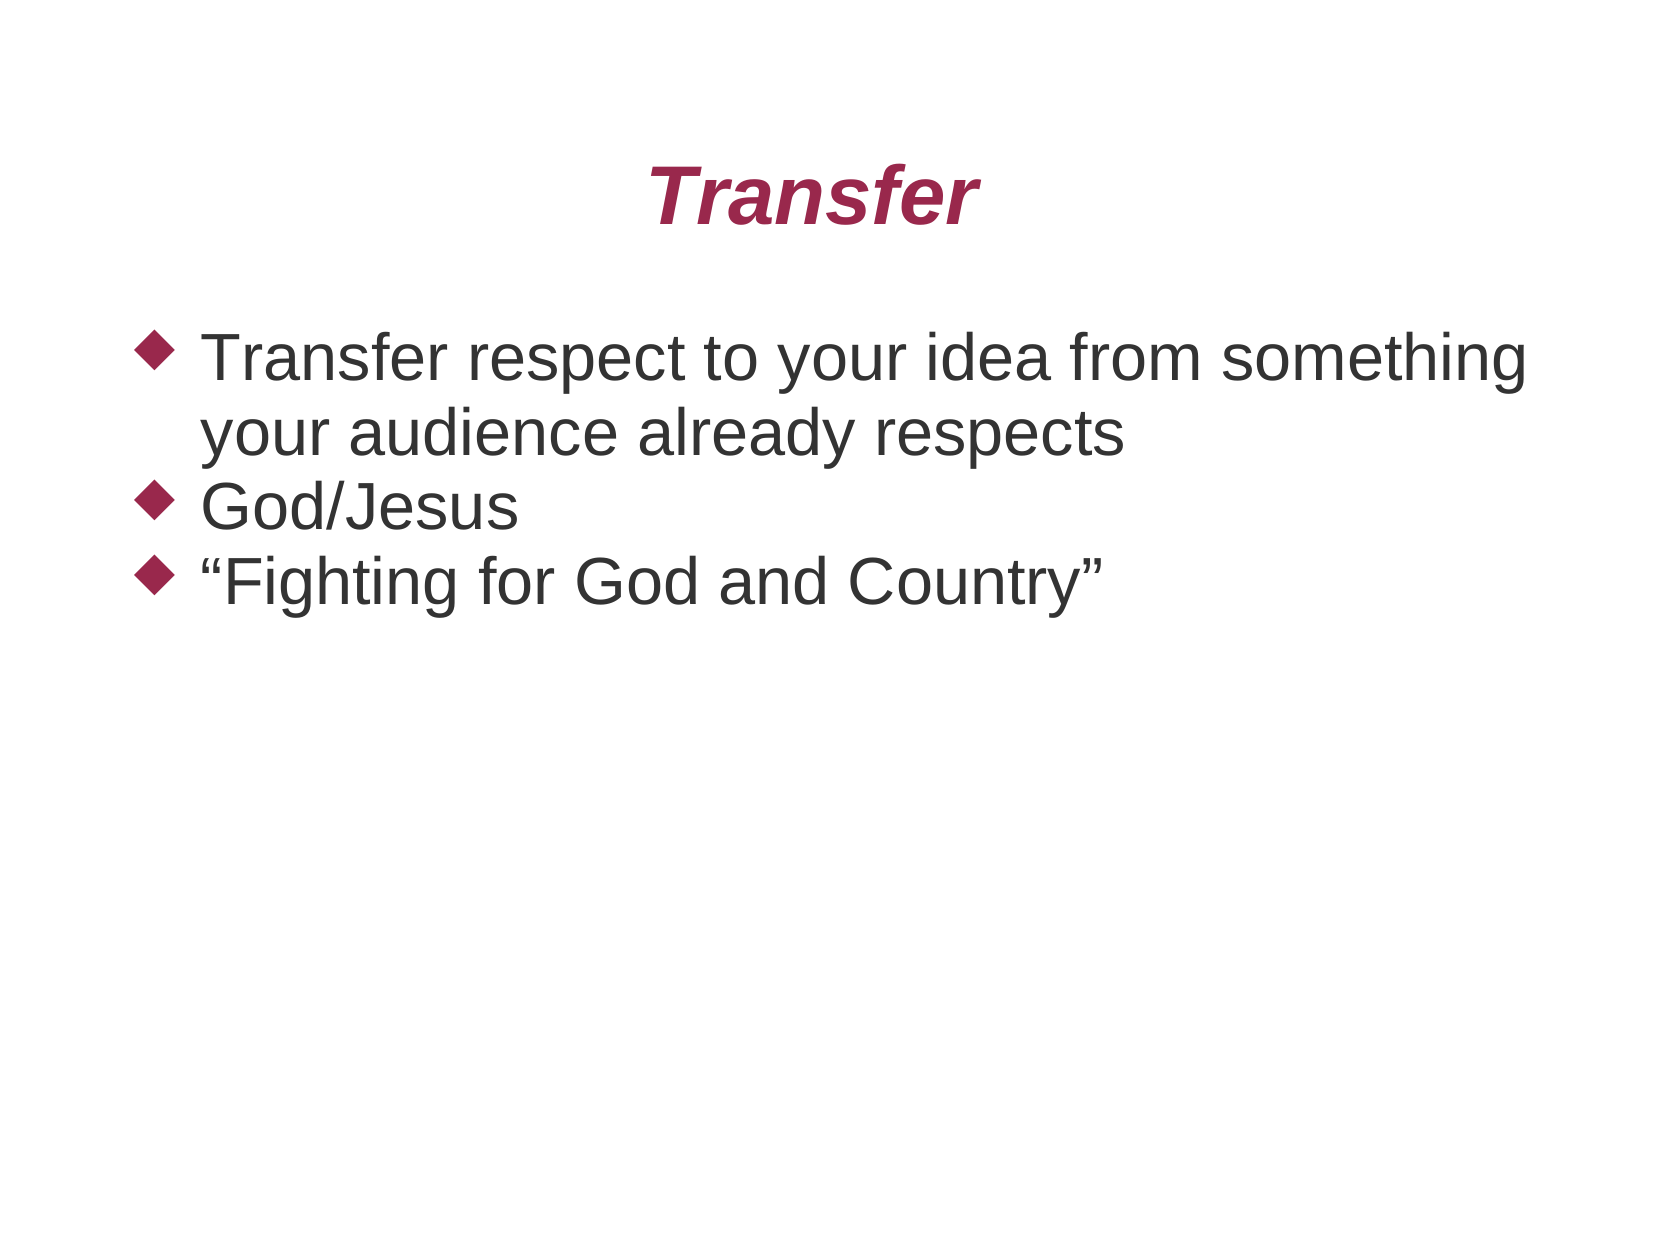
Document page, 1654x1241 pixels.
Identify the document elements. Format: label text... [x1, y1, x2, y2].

title Transfer [118, 112, 1506, 281]
list Transfer respect to your idea from something your audience already respects God/Jesus “Fighting for God and Country” [118, 319, 1571, 945]
